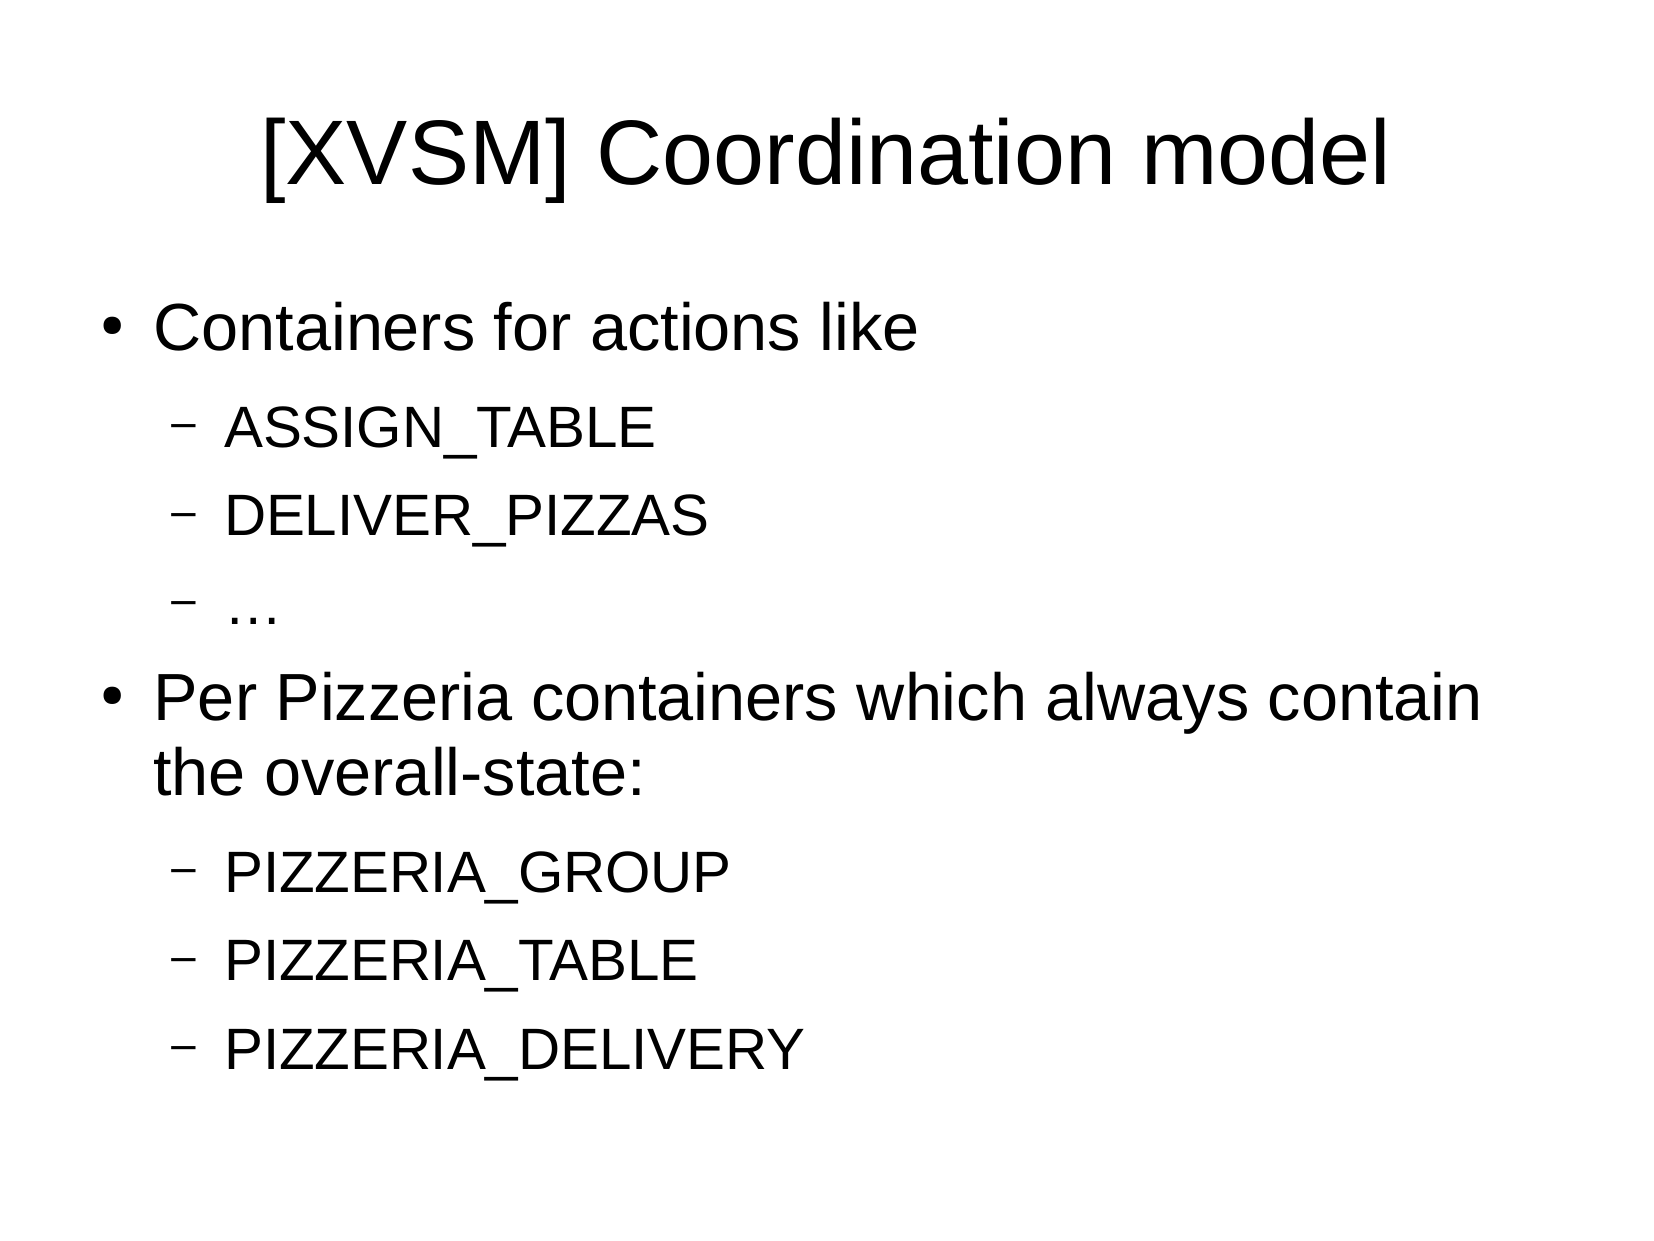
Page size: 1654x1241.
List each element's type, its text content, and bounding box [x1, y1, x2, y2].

title [XVSM] Coordination model [82, 49, 1571, 257]
list Containers for actions like ASSIGN_TABLE DELIVER_PIZZAS … Per Pizzeria containers which always contain the overall-state: PIZZERIA_GROUP PIZZERIA_TABLE PIZZERIA_DELIVERY [82, 290, 1538, 1087]
